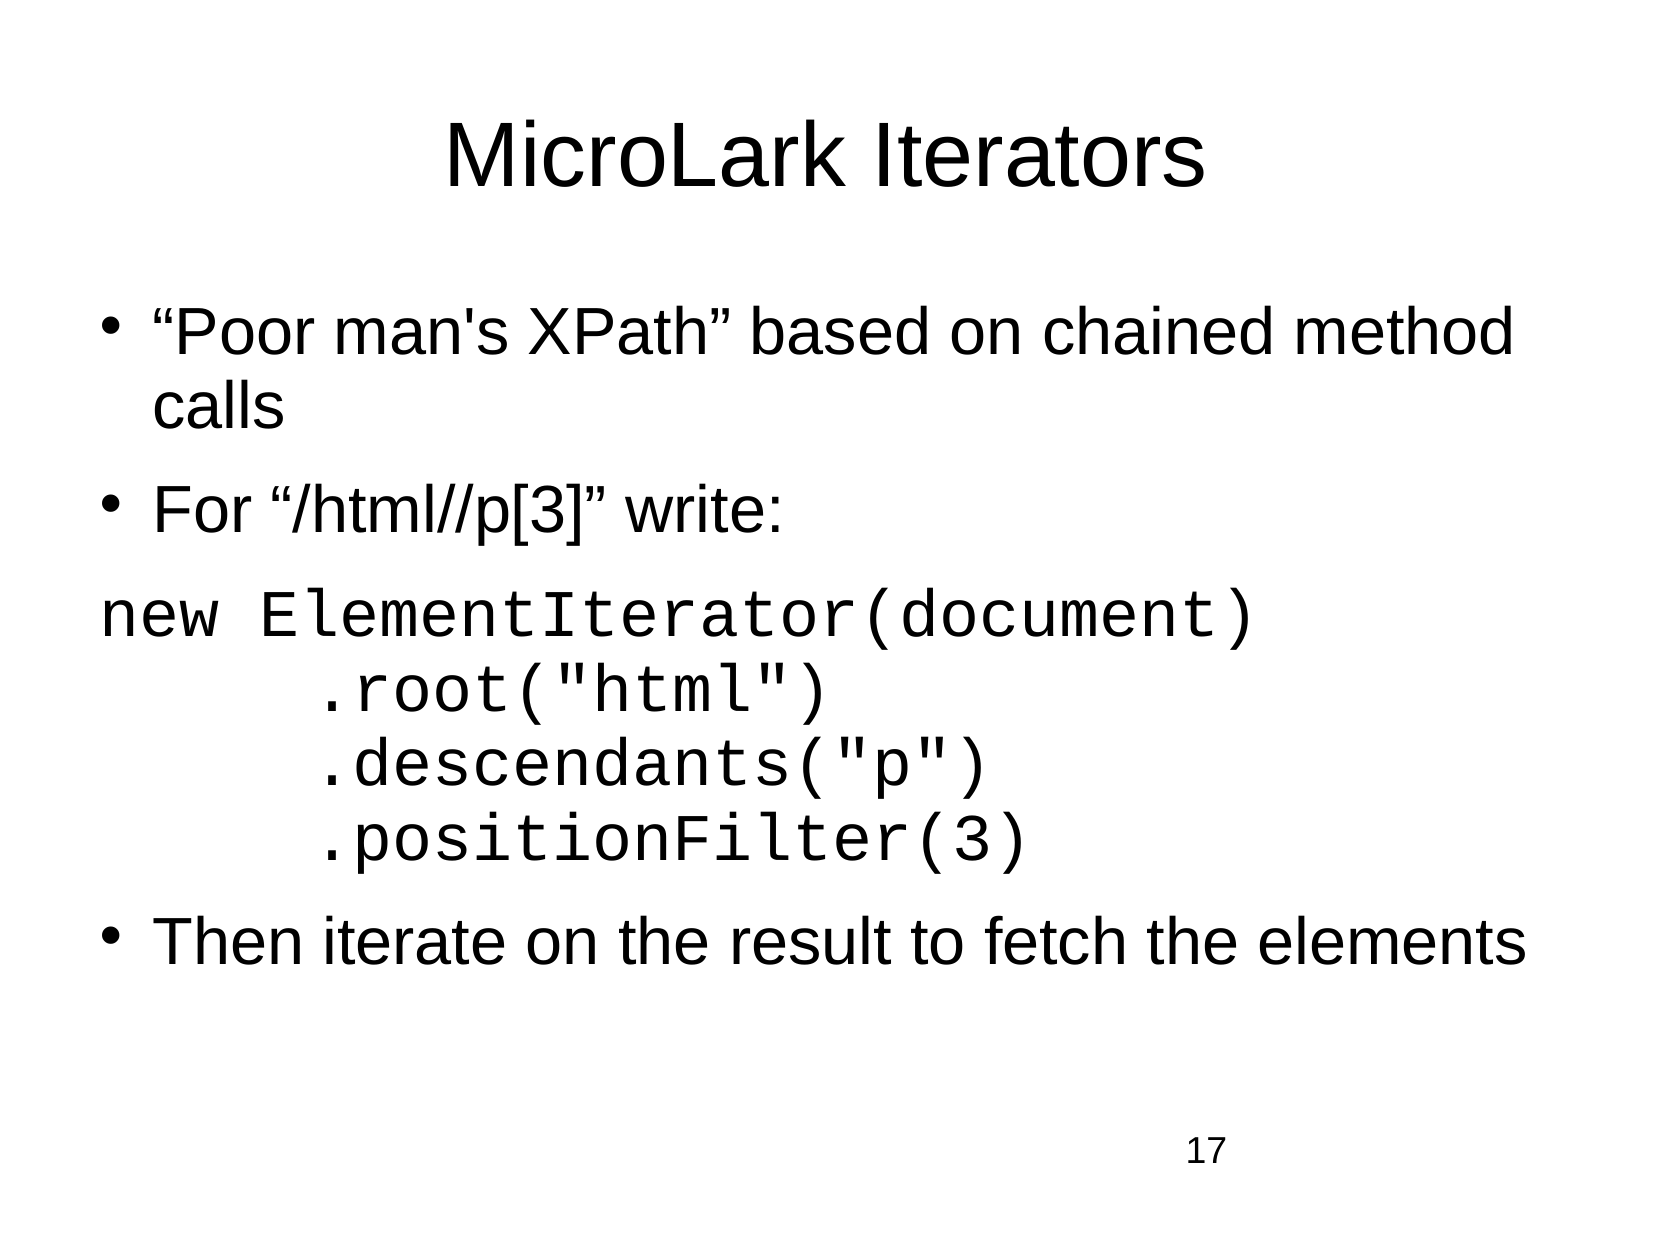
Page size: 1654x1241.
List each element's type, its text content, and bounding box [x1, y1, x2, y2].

title MicroLark Iterators [82, 56, 1571, 249]
list “Poor man's XPath” based on chained method calls For “/html//p[3]” write: new ElementIterator(document) .root("html") .descendants("p") .positionFilter(3) Then iterate on the result to fetch the elements [82, 290, 1571, 1187]
